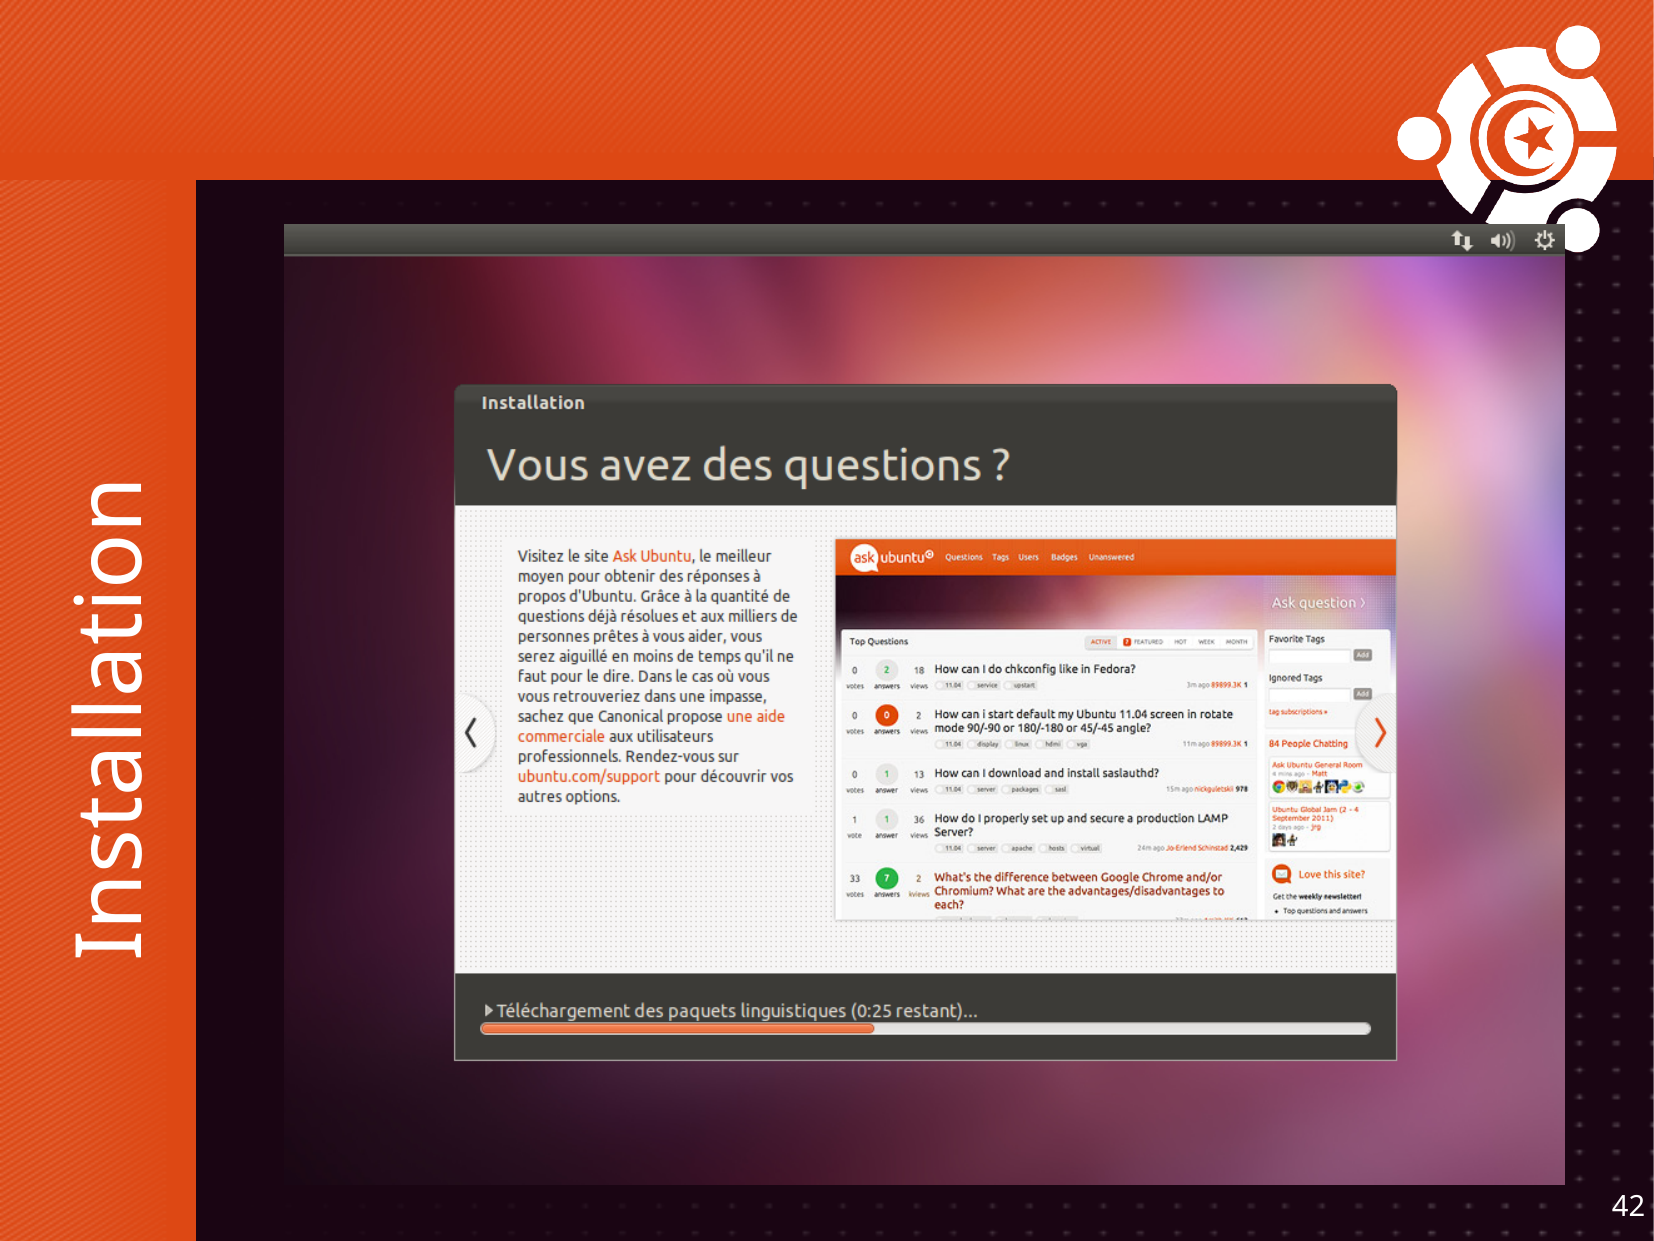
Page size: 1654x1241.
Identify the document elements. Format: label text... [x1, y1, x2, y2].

title Installation [17, 210, 196, 1229]
picture [0, 0, 1654, 1241]
